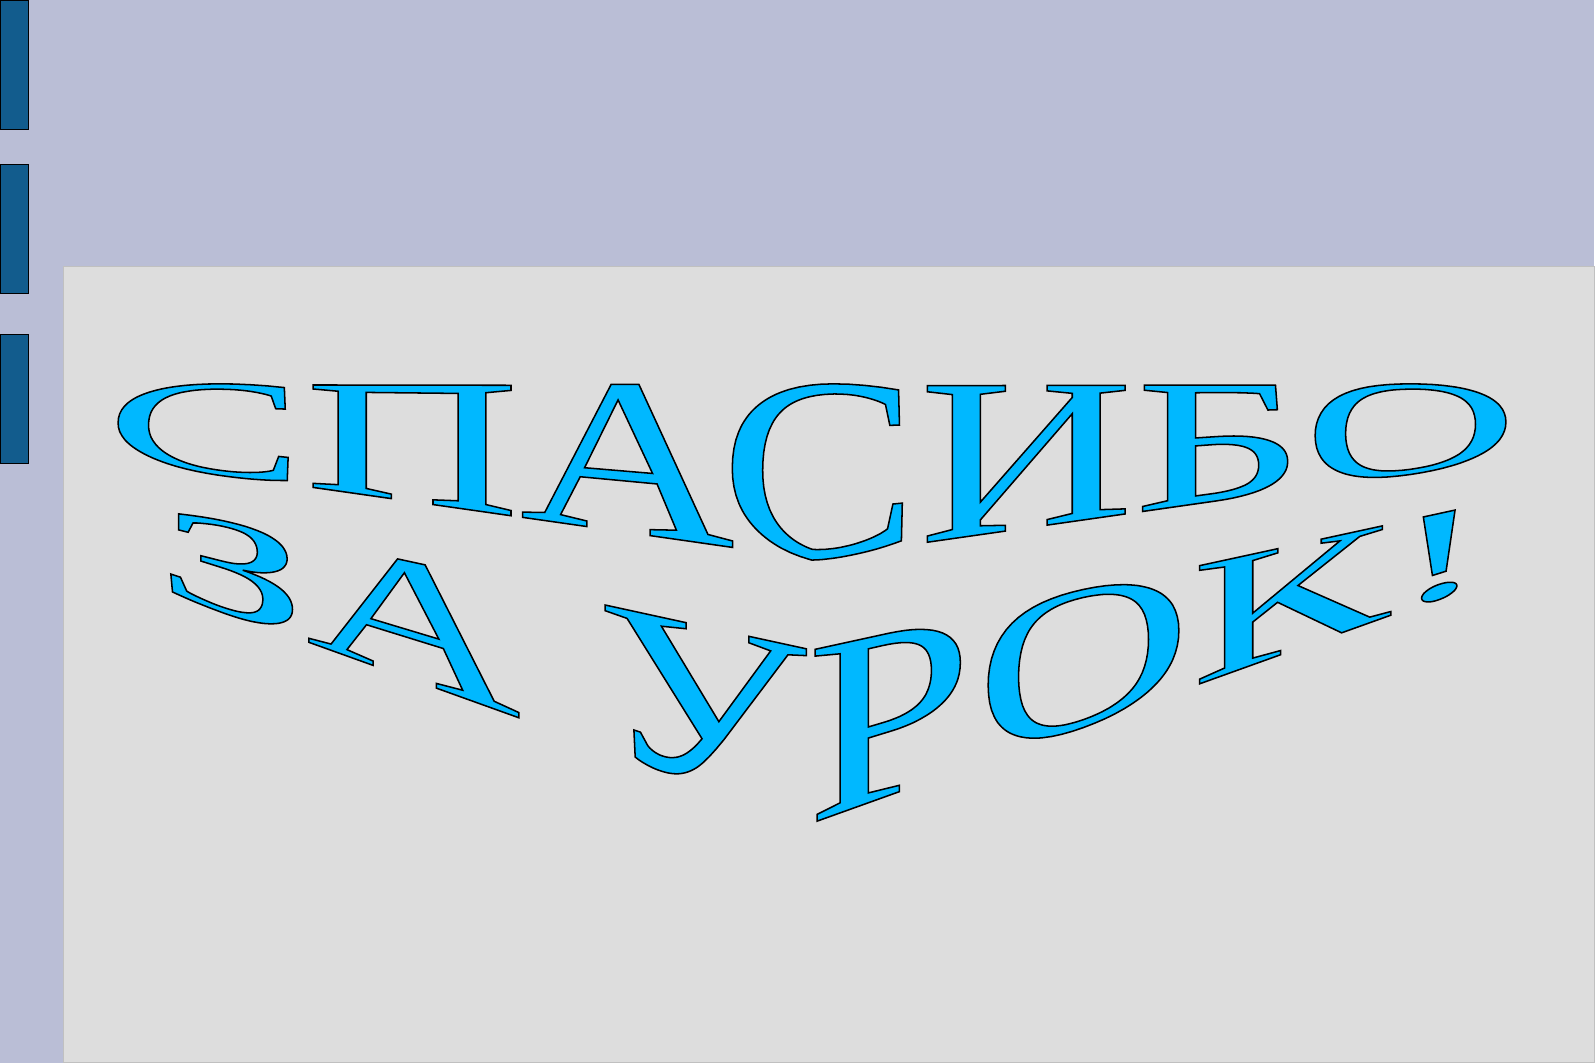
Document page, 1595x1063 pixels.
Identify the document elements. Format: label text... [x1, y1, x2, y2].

text_box СПАСИБО ЗА УРОК! [170, 513, 293, 624]
text_box СПАСИБО ЗА УРОК! [605, 605, 807, 774]
text_box СПАСИБО ЗА УРОК! [118, 383, 289, 481]
text_box СПАСИБО ЗА УРОК! [308, 558, 519, 718]
text_box СПАСИБО ЗА УРОК! [313, 384, 512, 516]
text_box СПАСИБО ЗА УРОК! [1199, 525, 1391, 684]
text_box СПАСИБО ЗА УРОК! [1142, 385, 1288, 512]
text_box СПАСИБО ЗА УРОК! [1423, 510, 1456, 576]
text_box СПАСИБО ЗА УРОК! [1421, 582, 1457, 602]
text_box СПАСИБО ЗА УРОК! [522, 384, 733, 548]
text_box СПАСИБО ЗА УРОК! [815, 629, 961, 822]
text_box СПАСИБО ЗА УРОК! [1315, 383, 1506, 478]
text_box СПАСИБО ЗА УРОК! [988, 584, 1179, 739]
text_box СПАСИБО ЗА УРОК! [732, 383, 903, 561]
text_box СПАСИБО ЗА УРОК! [927, 385, 1126, 543]
